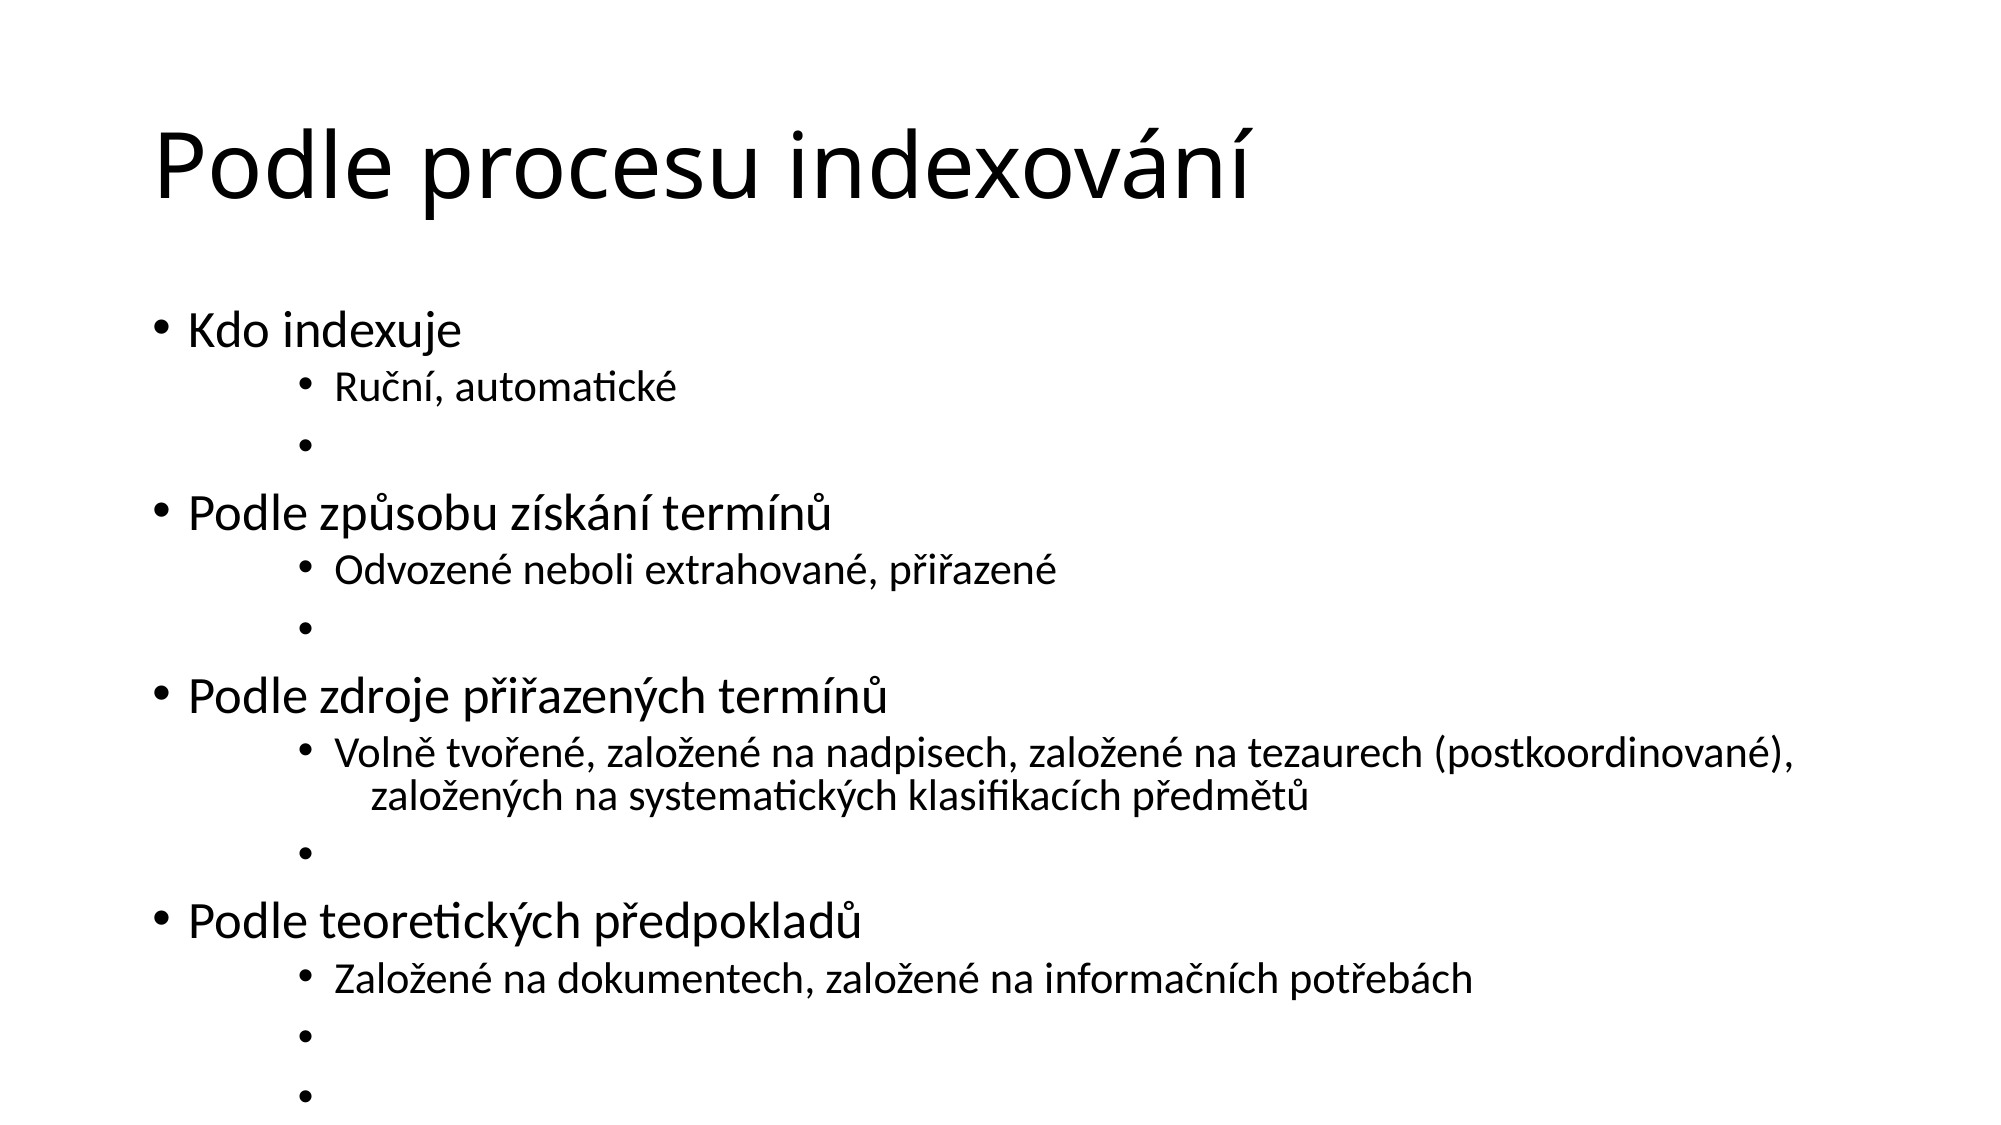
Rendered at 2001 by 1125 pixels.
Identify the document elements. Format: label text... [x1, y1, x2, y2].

list Kdo indexuje Ruční, automatické Podle způsobu získání termínů Odvozené neboli extrahované, přiřazené Podle zdroje přiřazených termínů Volně tvořené, založené na nadpisech, založené na tezaurech (postkoordinované), založených na systematických klasifikacích předmětů Podle teoretických předpokladů Založené na dokumentech, založené na informačních potřebách [137, 299, 1863, 1014]
title Podle procesu indexování [137, 59, 1863, 278]
